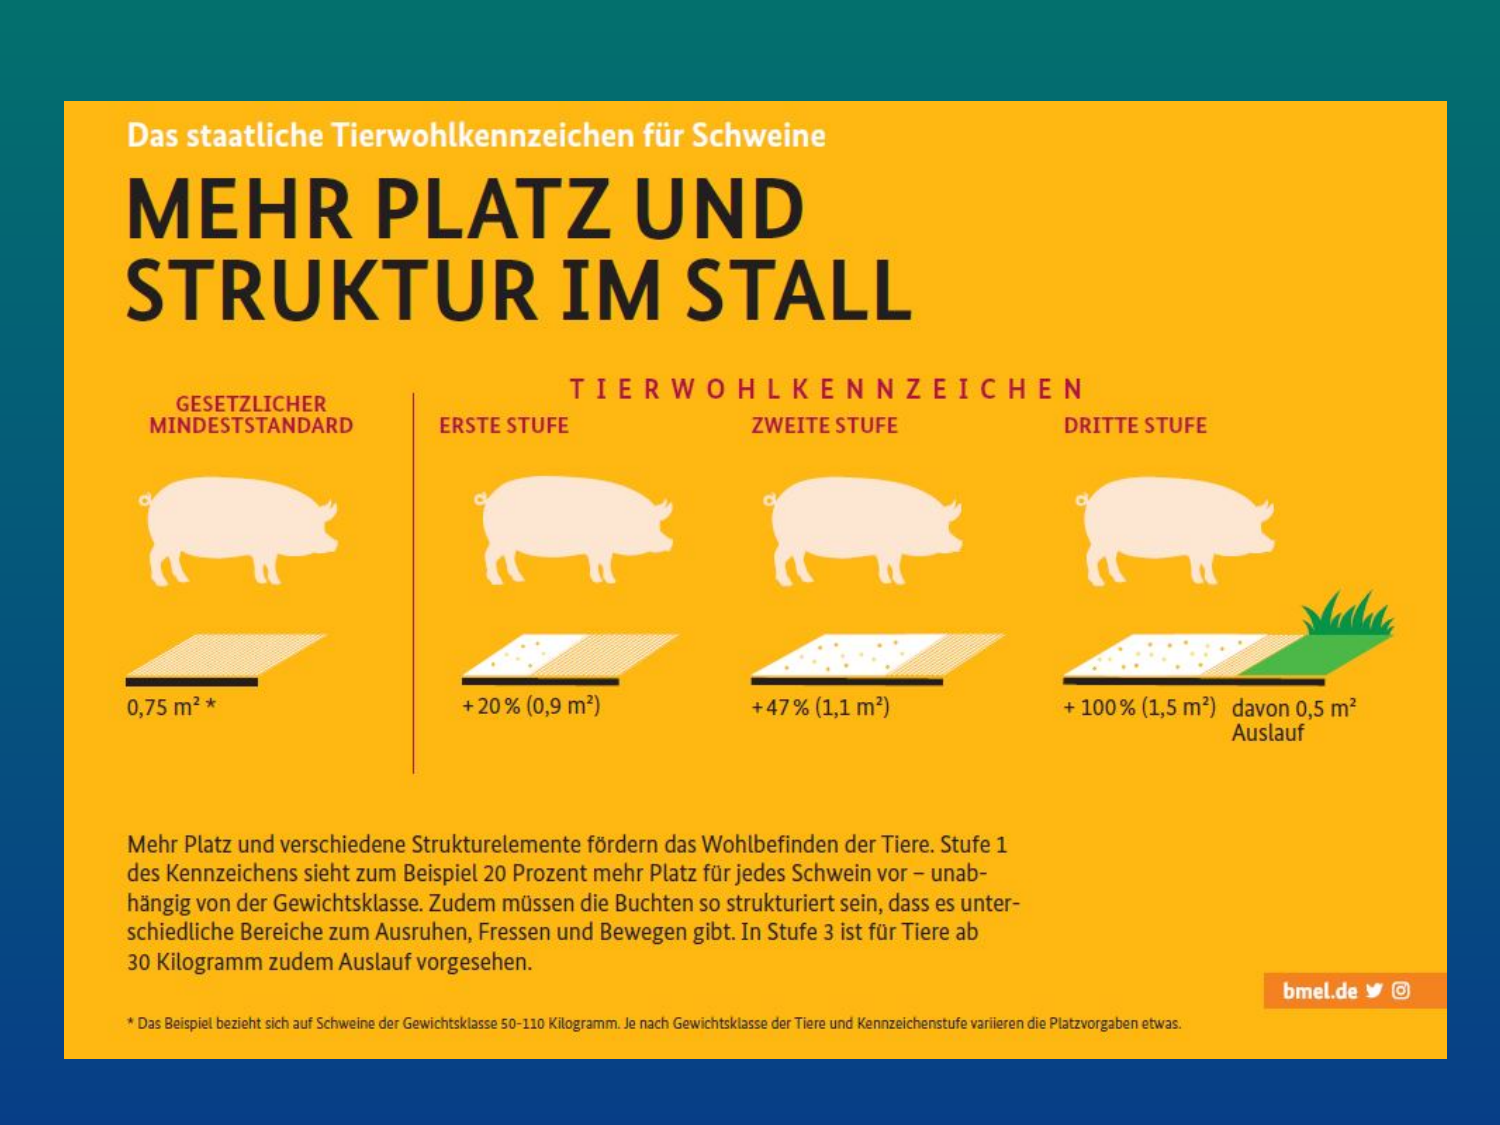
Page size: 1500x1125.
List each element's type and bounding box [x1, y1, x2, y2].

picture [0, 101, 1500, 1059]
